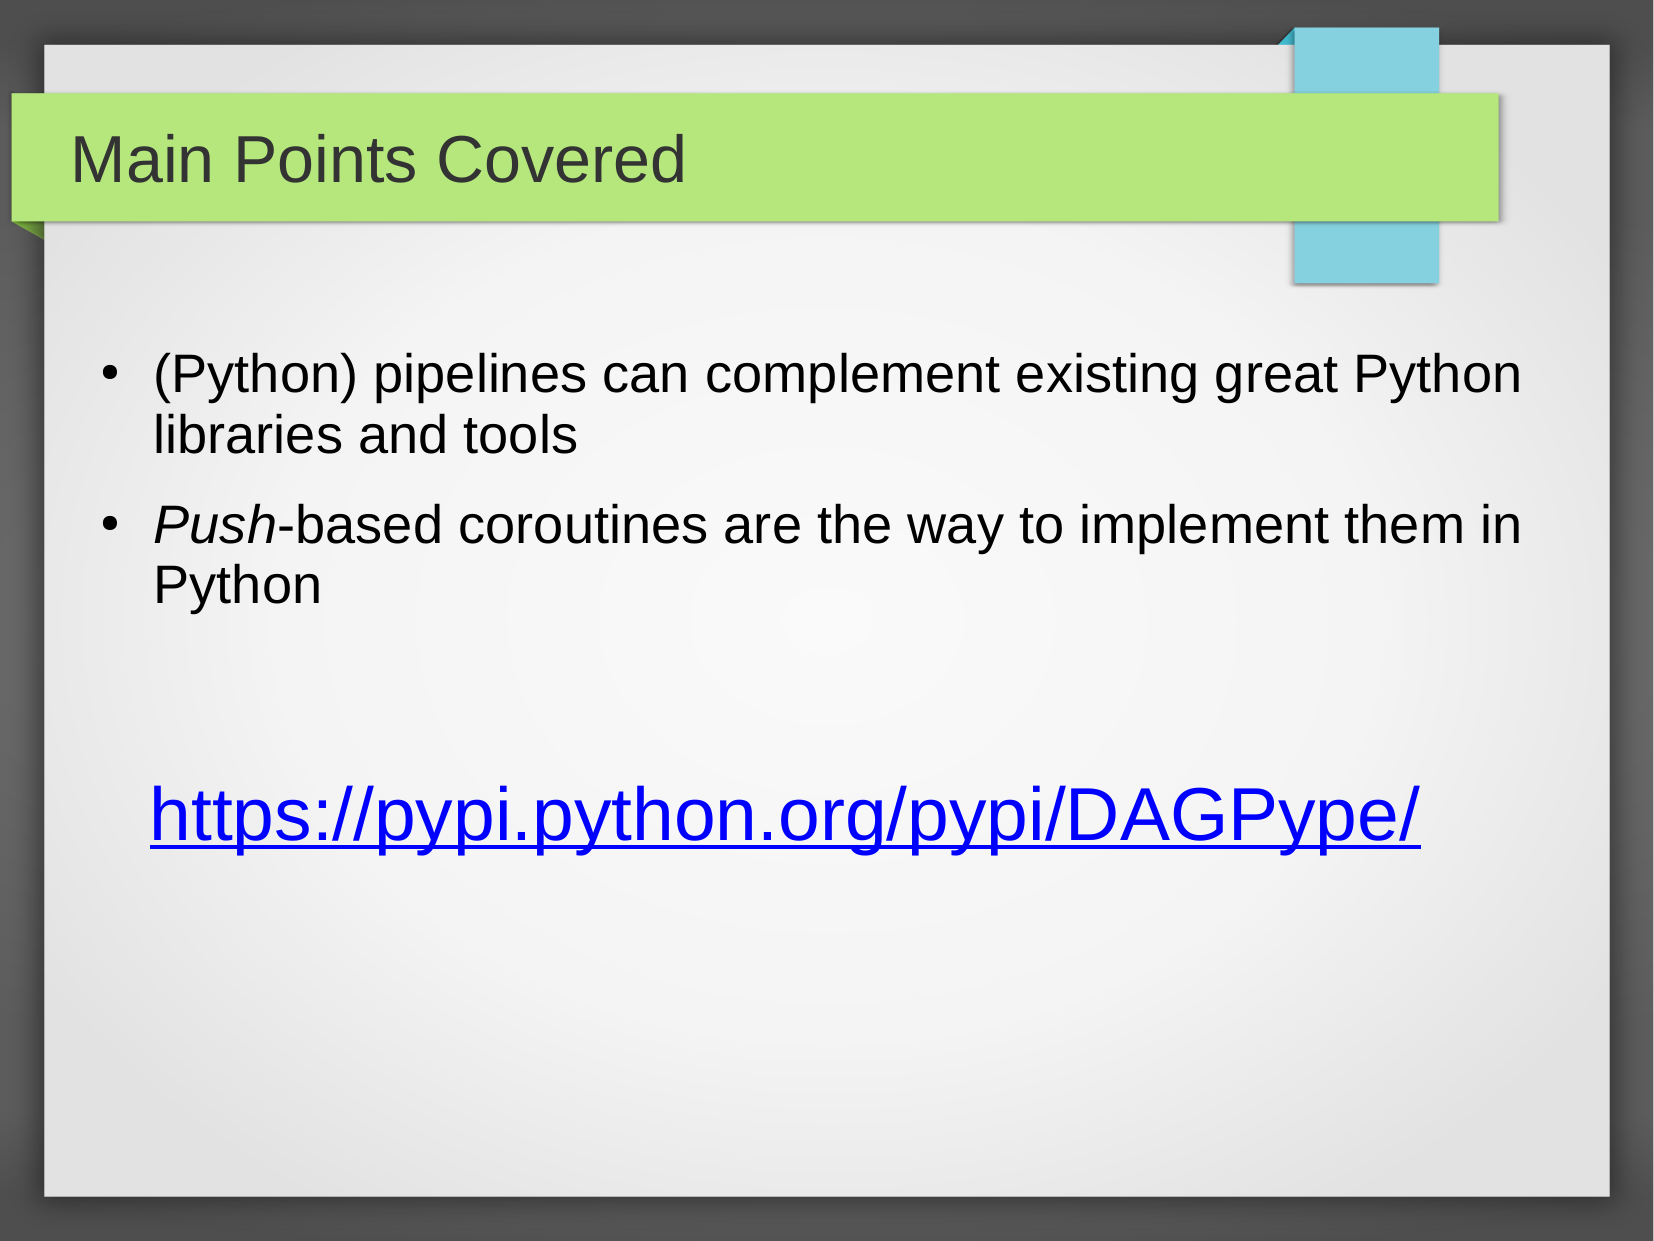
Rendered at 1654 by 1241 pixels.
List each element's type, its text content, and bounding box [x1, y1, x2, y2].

list (Python) pipelines can complement existing great Python libraries and tools Push-based coroutines are the way to implement them in Python [82, 343, 1591, 1063]
title Main Points Covered [70, 106, 1229, 213]
picture [0, 0, 1654, 1241]
text_box https://pypi.python.org/pypi/DAGPype/ [135, 765, 1501, 864]
